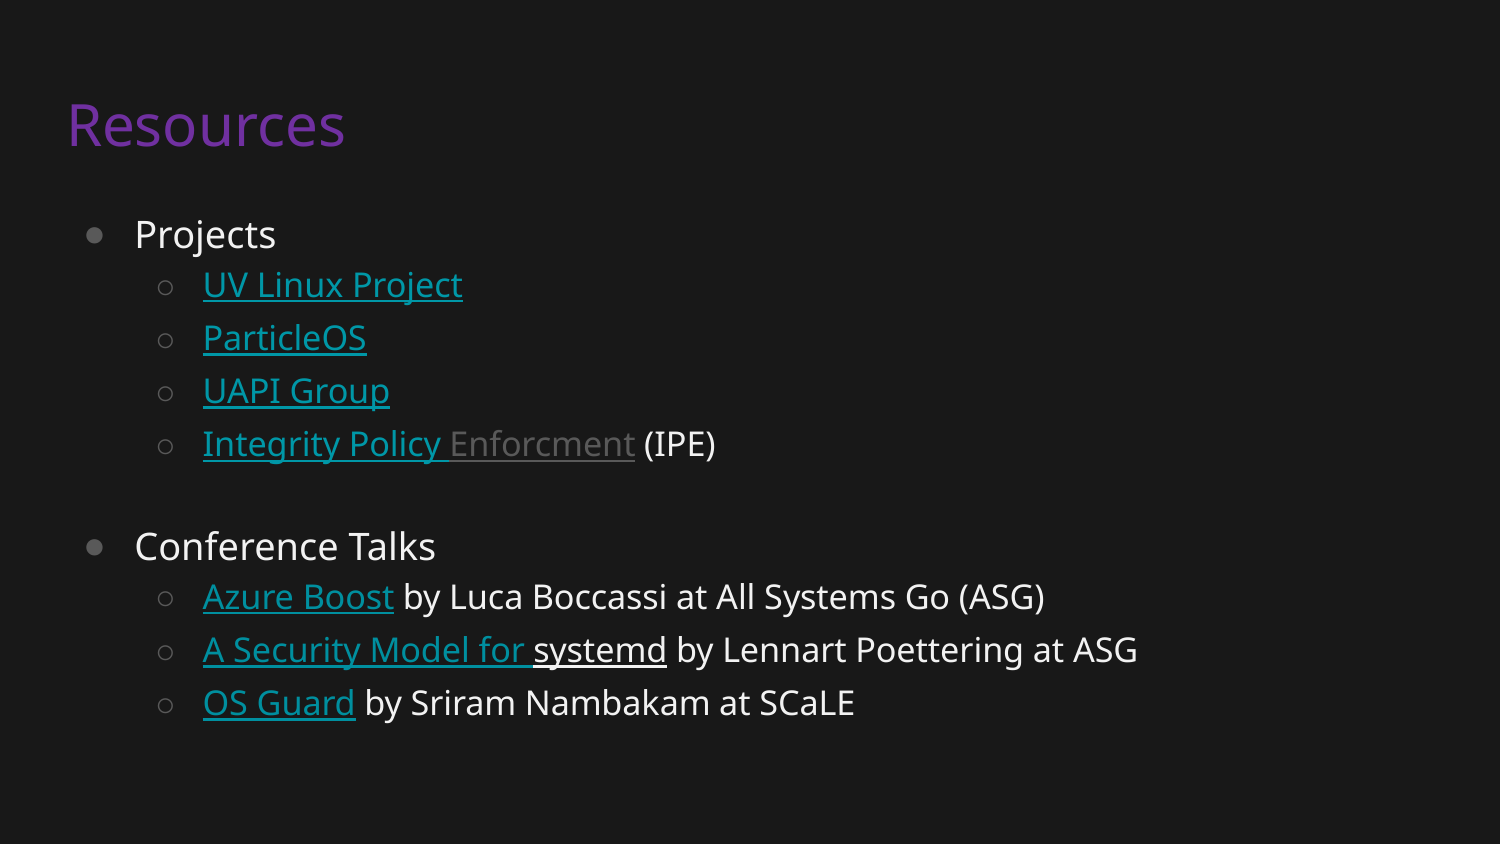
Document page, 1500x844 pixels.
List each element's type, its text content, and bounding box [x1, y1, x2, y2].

title Resources [51, 72, 1449, 167]
list Projects UV Linux Project ParticleOS UAPI Group Integrity Policy Enforcment (IPE) Conference Talks Azure Boost by Luca Boccassi at All Systems Go (ASG) A Security Model for systemd by Lennart Poettering at ASG OS Guard by Sriram Nambakam at SCaLE [51, 189, 1449, 750]
